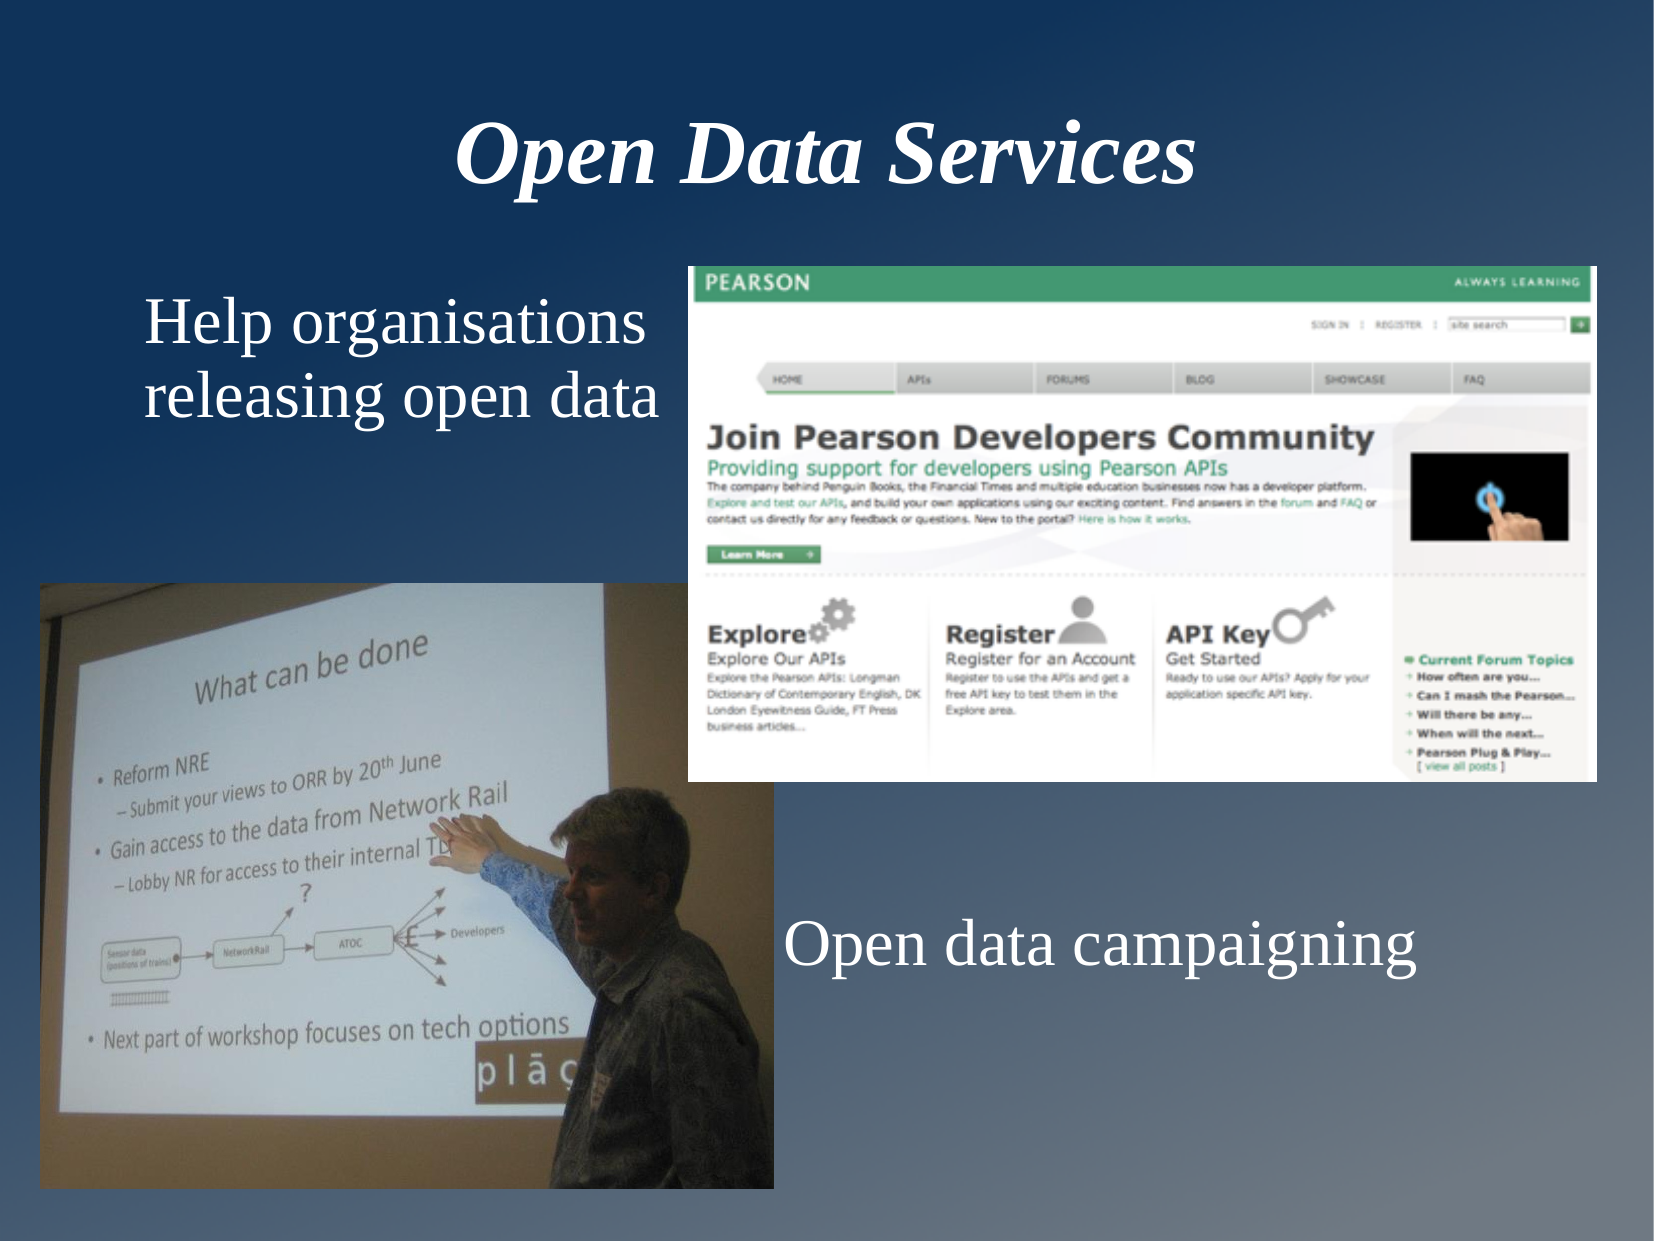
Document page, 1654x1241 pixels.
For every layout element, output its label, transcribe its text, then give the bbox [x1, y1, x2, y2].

title Open Data Services [82, 56, 1571, 250]
list Help organisations releasing open data [144, 283, 688, 469]
picture [0, 0, 1654, 1241]
list Open data campaigning [783, 905, 1453, 1019]
